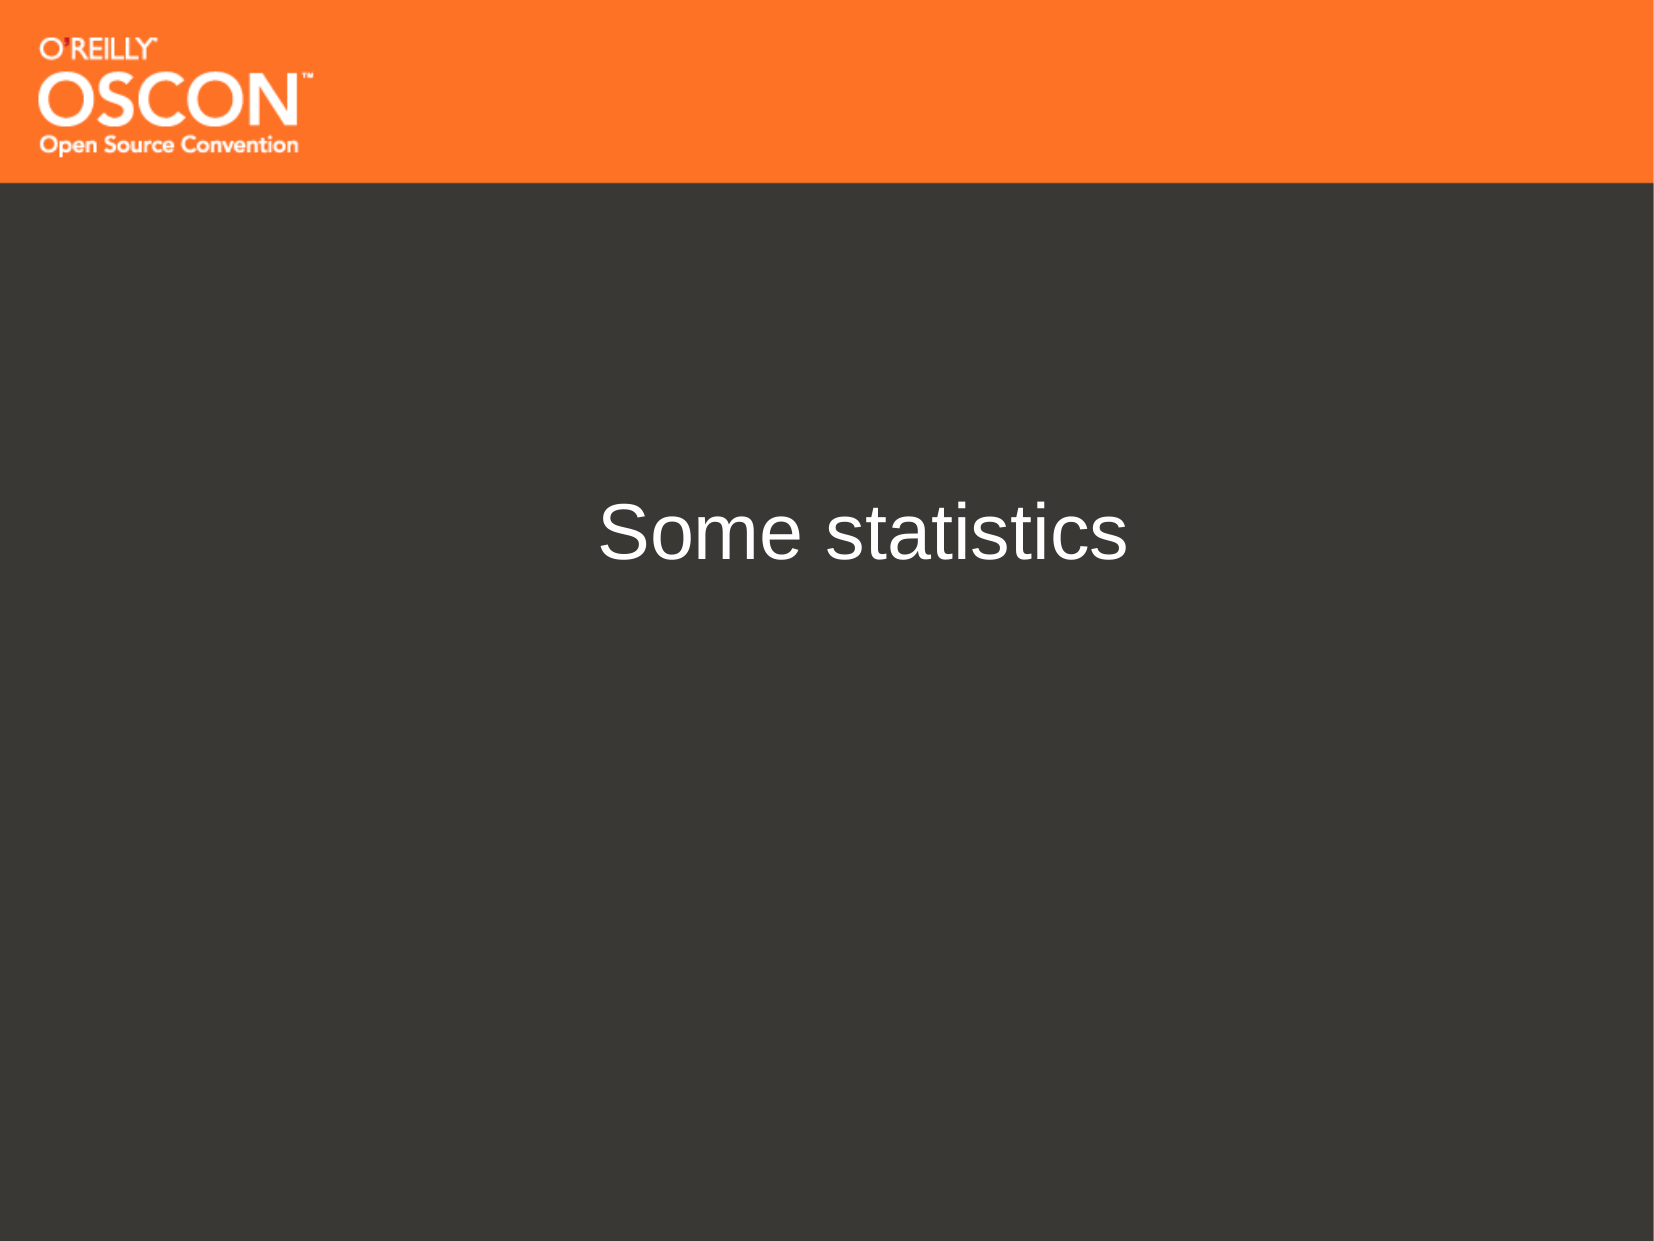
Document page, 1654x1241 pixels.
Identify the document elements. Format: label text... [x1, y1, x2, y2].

title [356, 31, 1624, 187]
list Some statistics [37, 219, 1628, 1218]
picture [0, 0, 1654, 1241]
